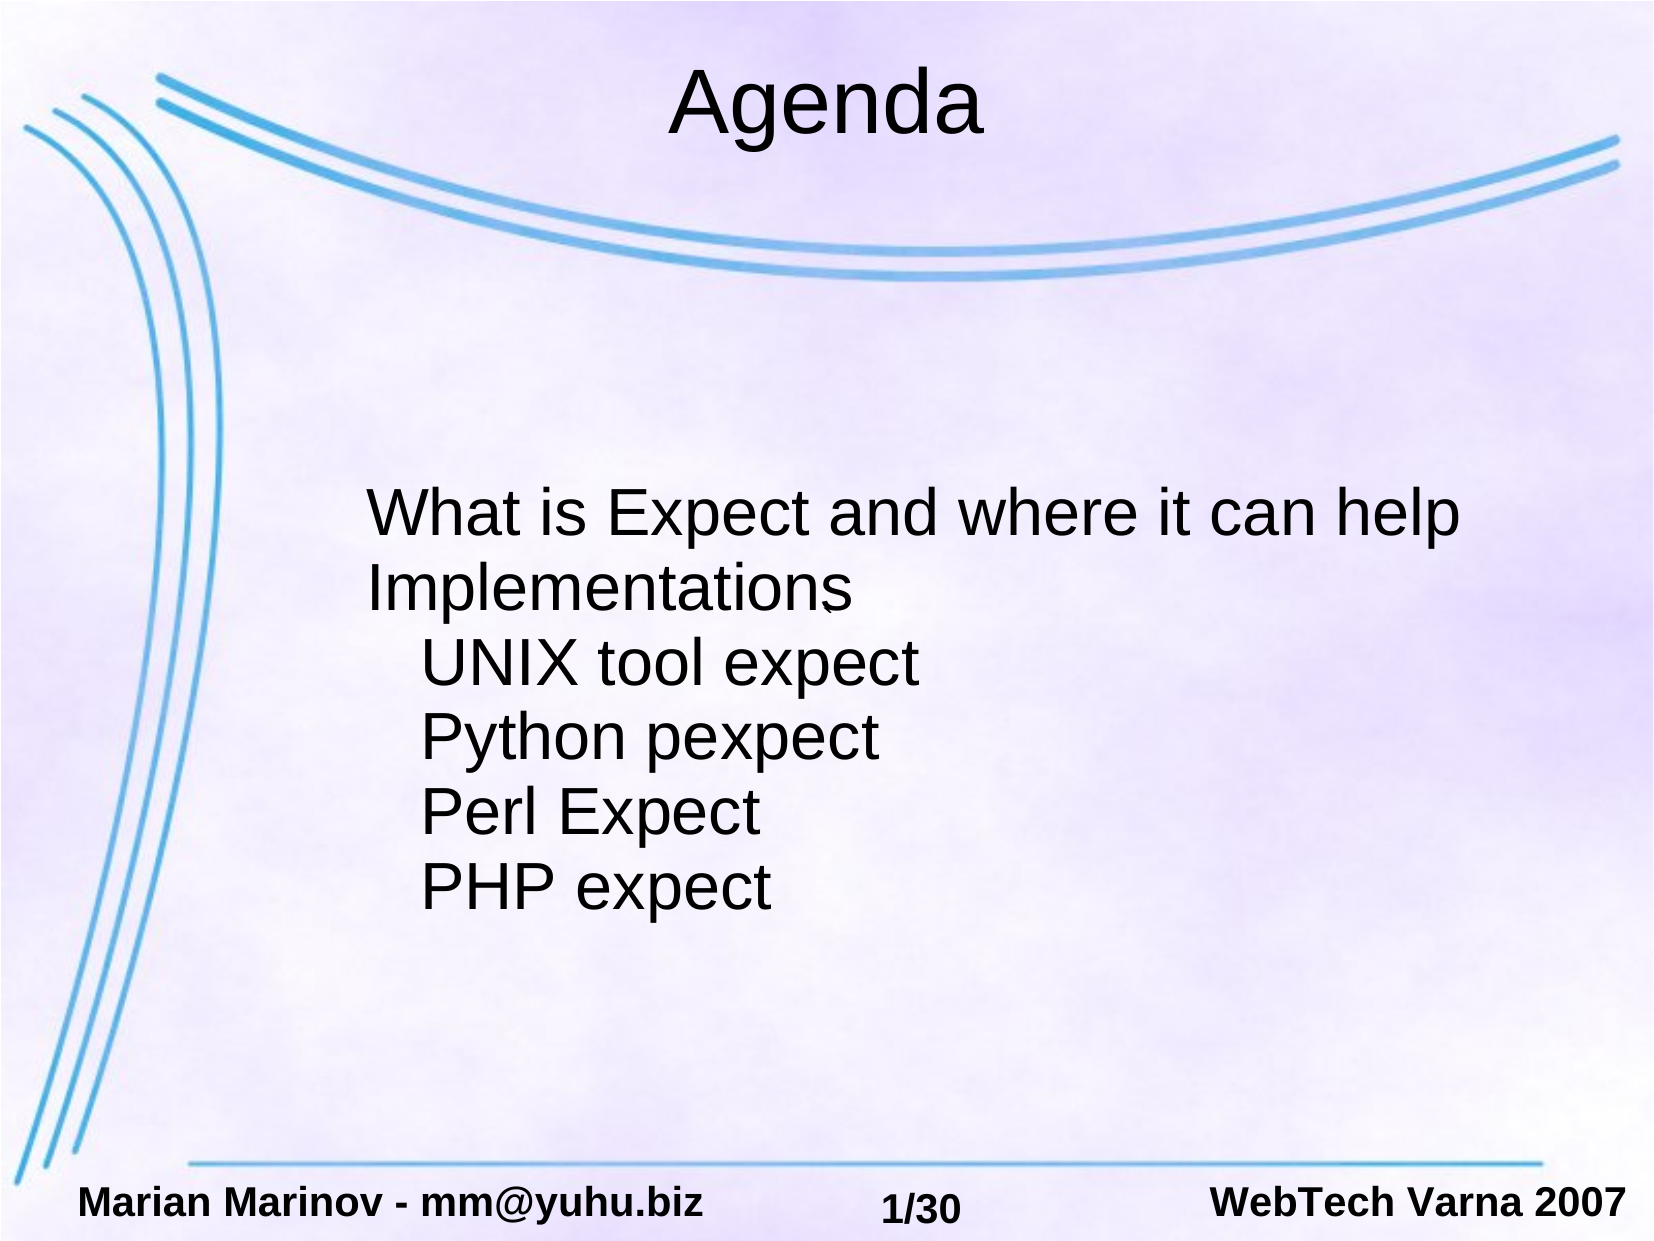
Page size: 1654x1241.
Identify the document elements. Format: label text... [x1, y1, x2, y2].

picture [1, 1, 1654, 1241]
subtitle What is Expect and where it can help Implementations UNIX tool expect Python pexpect Perl Expect PHP expect [82, 290, 1571, 1109]
text_box WebTech Varna 2007 [1194, 1171, 1643, 1233]
text_box Marian Marinov - mm@yuhu.biz [62, 1171, 720, 1233]
text_box 1/30 [866, 1178, 977, 1241]
title Agenda [82, 49, 1571, 257]
